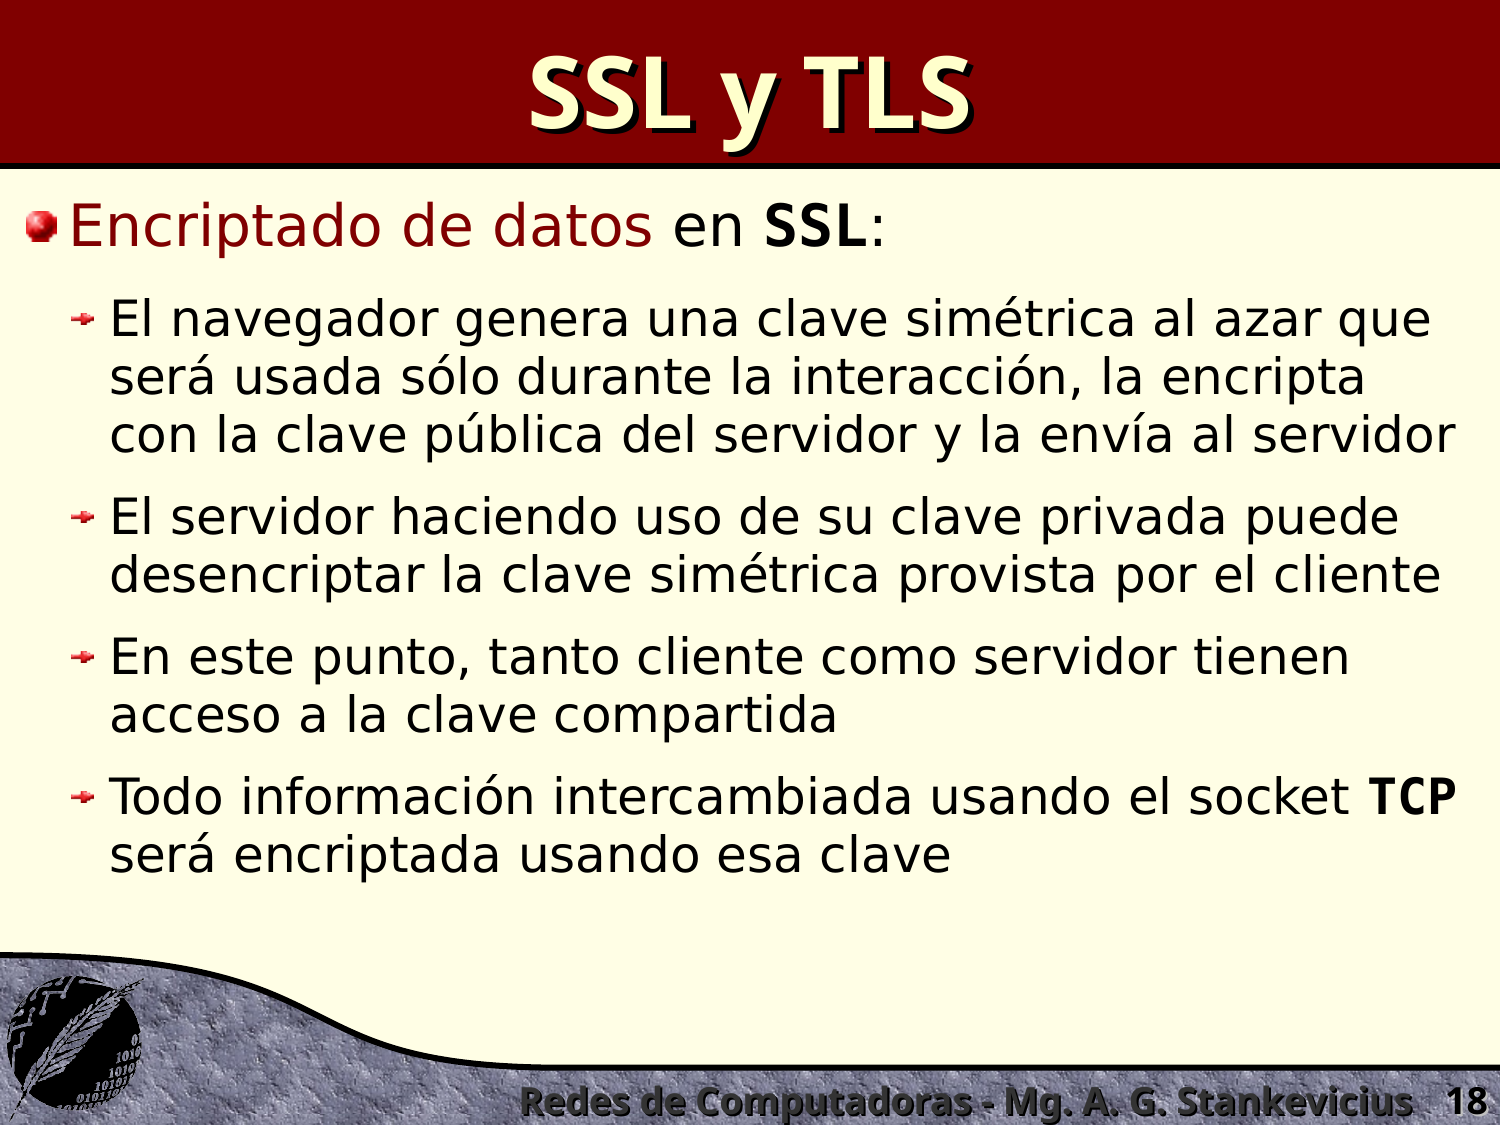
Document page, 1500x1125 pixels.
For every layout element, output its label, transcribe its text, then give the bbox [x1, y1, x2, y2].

title SSL y TLS [15, 5, 1485, 160]
picture [0, 959, 1500, 1125]
picture [790, 1100, 795, 1110]
list Encriptado de datos en SSL: El navegador genera una clave simétrica al azar que será usada sólo durante la interacción, la encripta con la clave pública del servidor y la envía al servidor El servidor haciendo uso de su clave privada puede desencriptar la clave simétrica provista por el cliente En este punto, tanto cliente como servidor tienen acceso a la clave compartida Todo información intercambiada usando el socket TCP será encriptada usando esa clave [11, 192, 1486, 921]
picture [1047, 1100, 1054, 1110]
